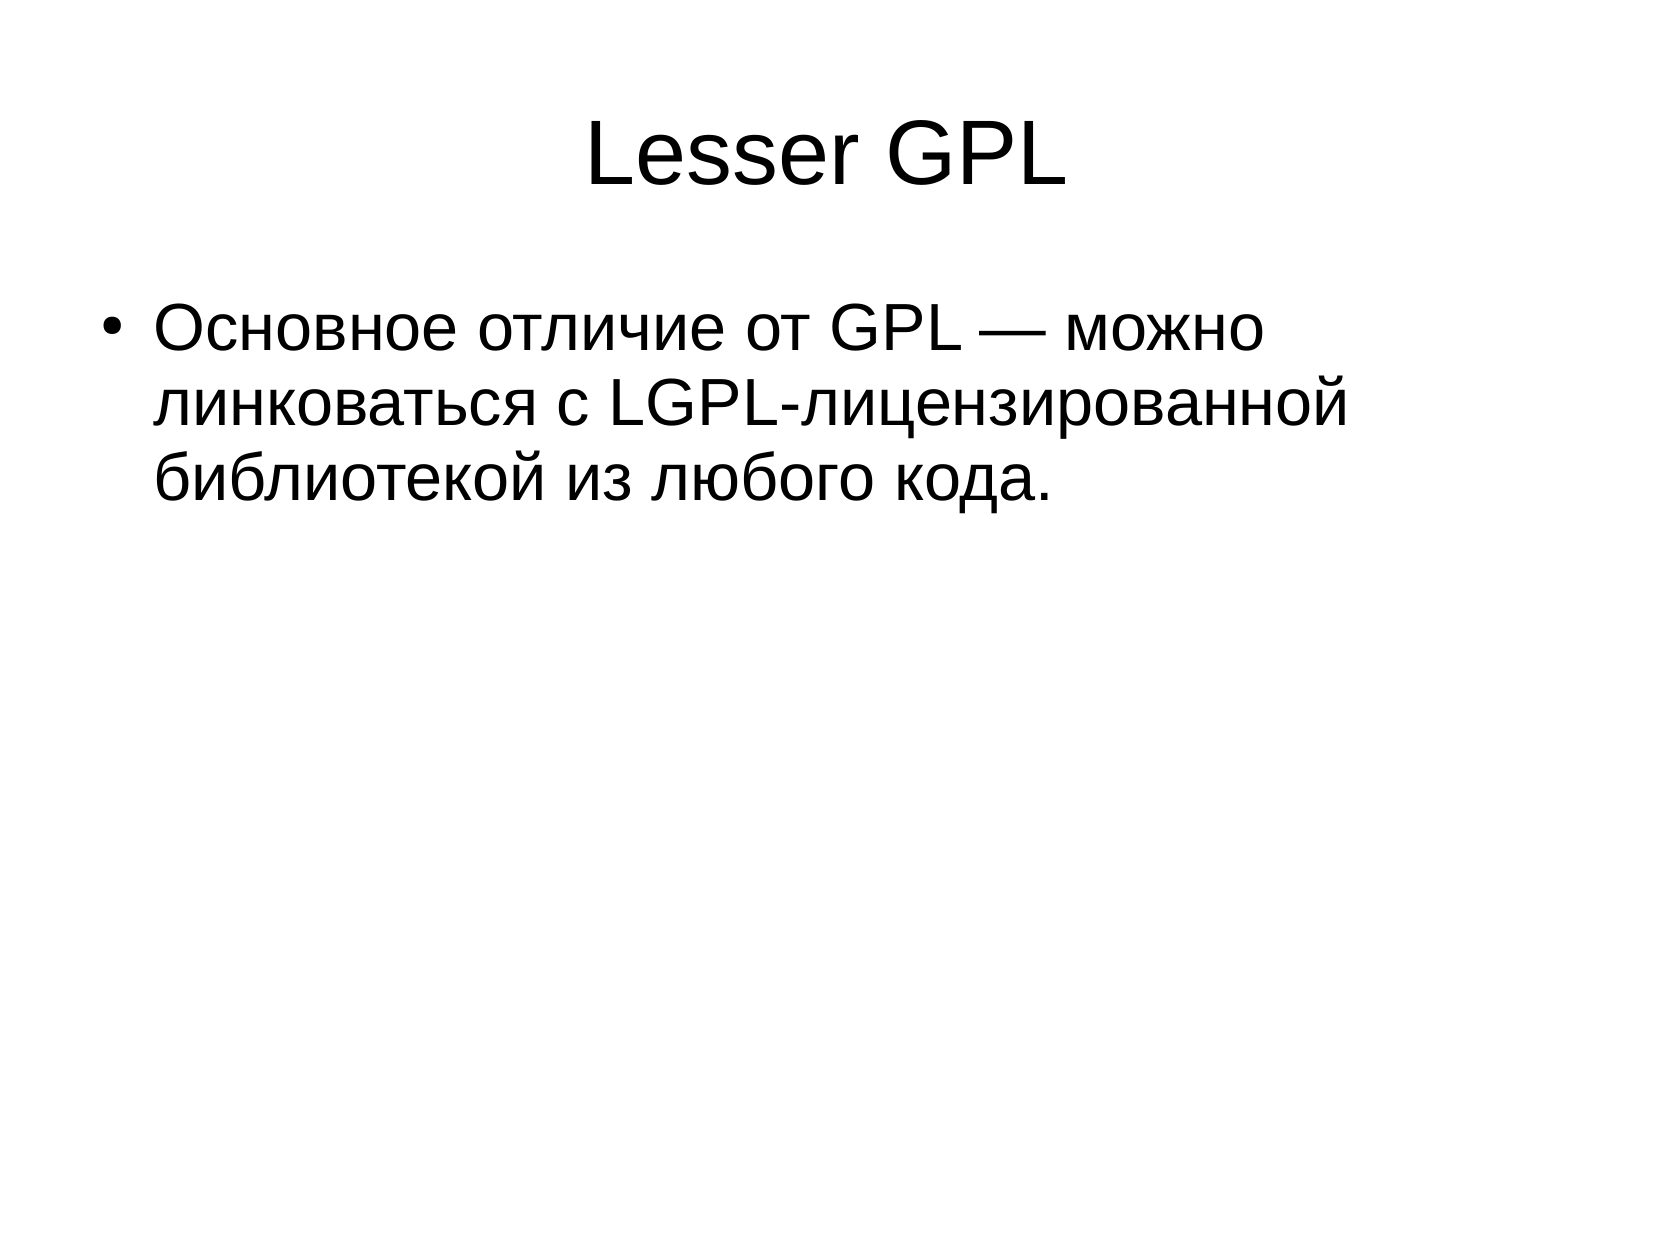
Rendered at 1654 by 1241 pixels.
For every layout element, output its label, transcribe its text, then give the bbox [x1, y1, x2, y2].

title Lesser GPL [82, 49, 1571, 257]
list Основное отличие от GPL — можно линковаться с LGPL-лицензированной библиотекой из любого кода. [82, 290, 1571, 1010]
